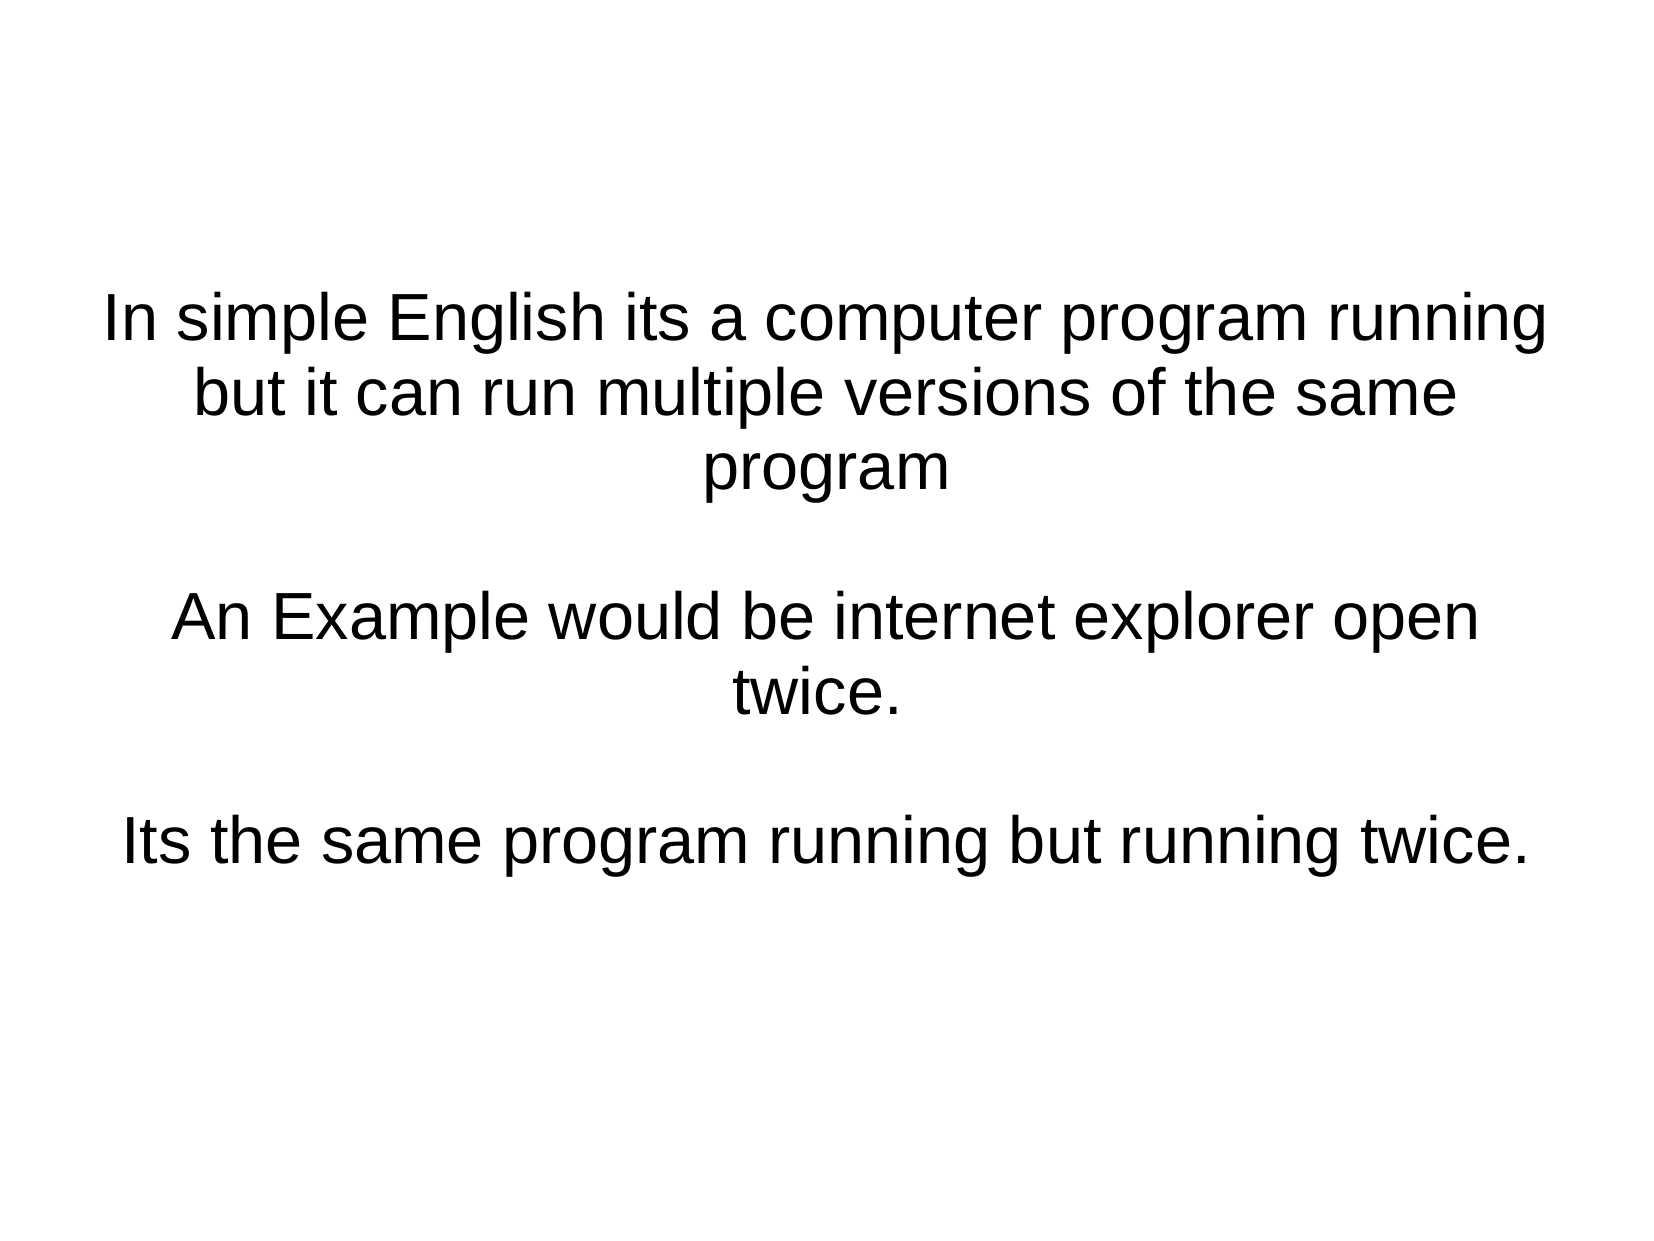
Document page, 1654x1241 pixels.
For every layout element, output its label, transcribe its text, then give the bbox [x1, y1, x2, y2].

subtitle In simple English its a computer program running but it can run multiple versions of the same program An Example would be internet explorer open twice. Its the same program running but running twice. [82, 56, 1571, 1102]
